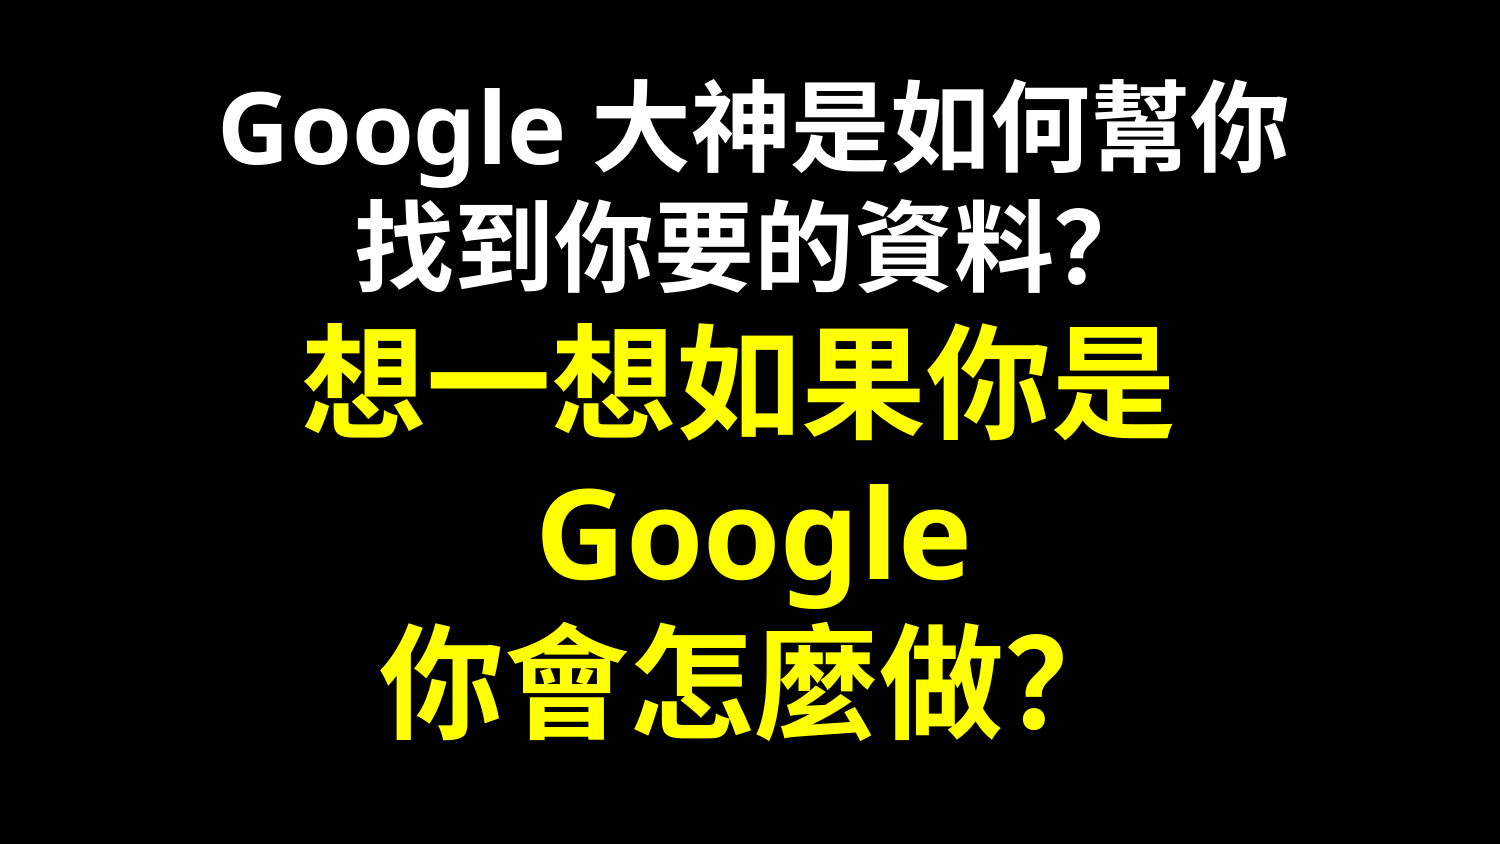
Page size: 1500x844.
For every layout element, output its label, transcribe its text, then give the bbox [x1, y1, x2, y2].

title Google大神是如何幫你 找到你要的資料？ 想一想如果你是Google 你會怎麼做？ [80, 73, 1429, 745]
